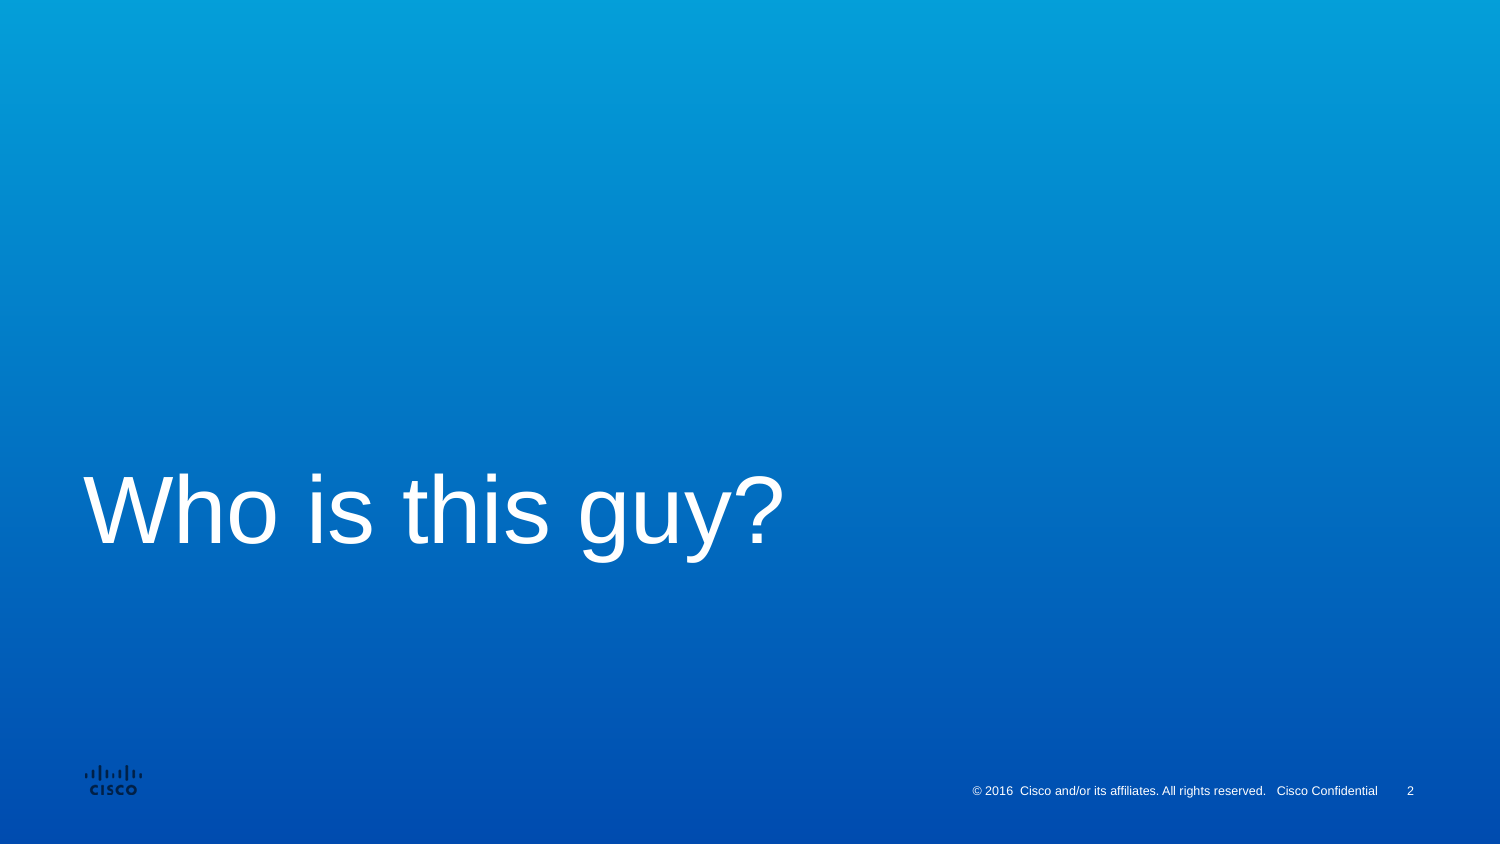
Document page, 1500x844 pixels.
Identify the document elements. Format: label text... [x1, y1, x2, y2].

title Who is this guy? [68, 150, 1315, 572]
